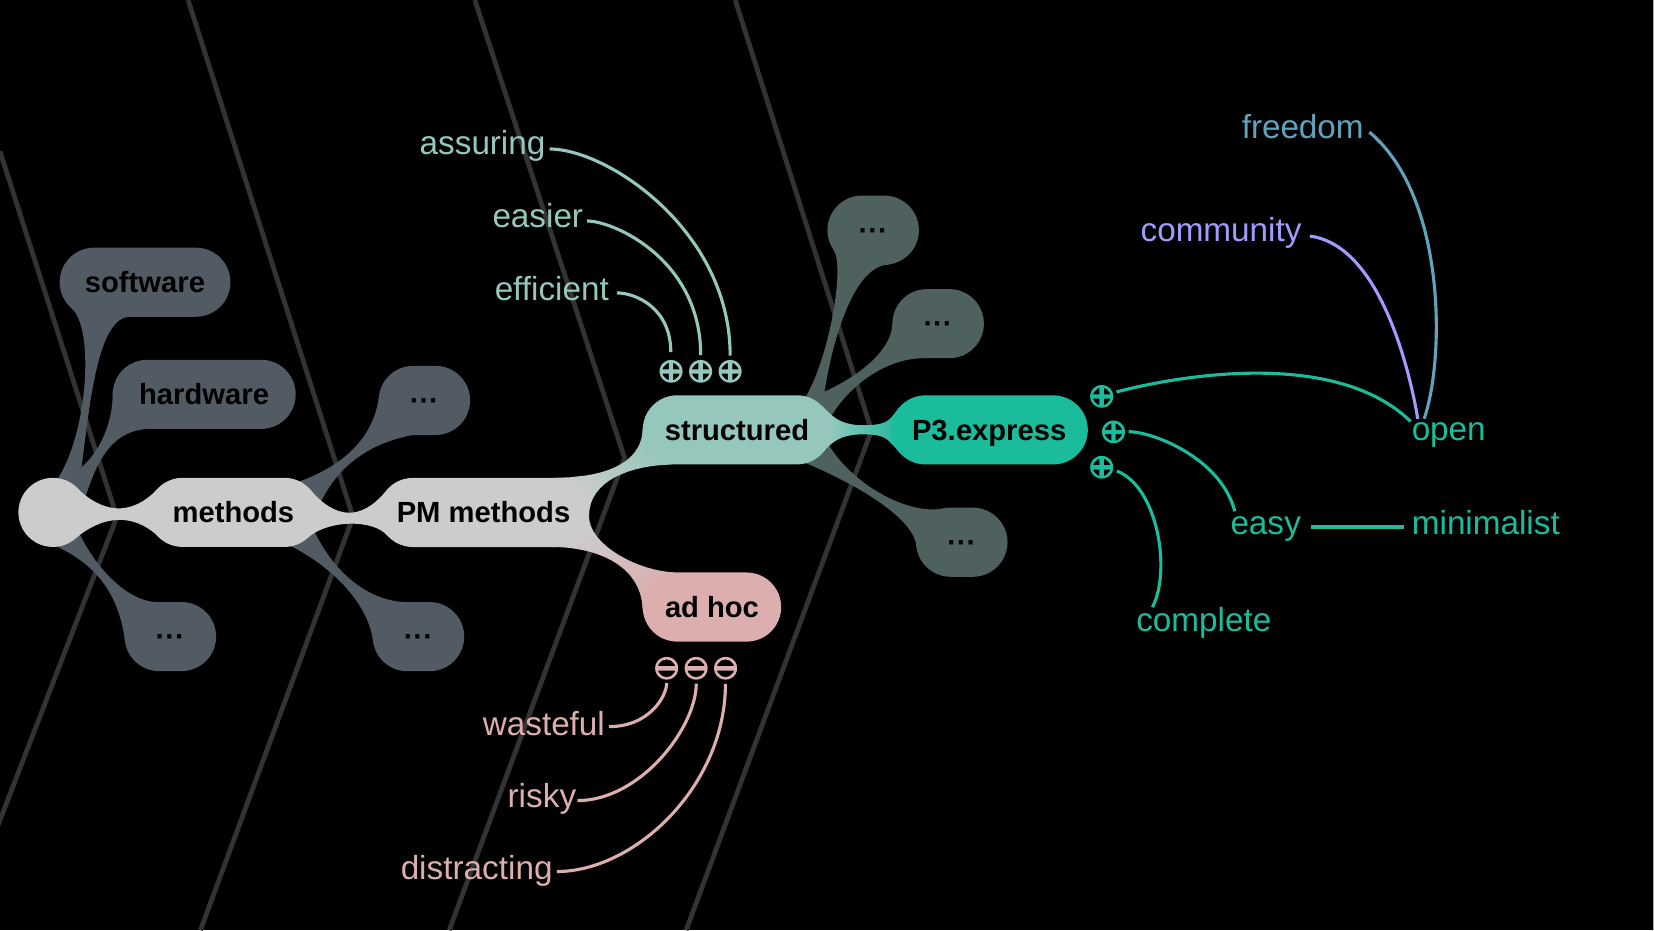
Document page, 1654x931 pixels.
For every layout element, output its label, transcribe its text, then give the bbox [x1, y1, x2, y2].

text_box ··· [124, 602, 217, 672]
text_box [292, 402, 413, 635]
text_box assuring [404, 117, 561, 170]
text_box easier [477, 190, 598, 243]
text_box ··· [892, 289, 984, 359]
text_box [557, 435, 672, 512]
text_box methods [148, 477, 309, 547]
text_box [1090, 455, 1114, 479]
text_box P3.express [890, 395, 1088, 465]
text_box ad hoc [642, 572, 782, 642]
text_box software [59, 247, 231, 317]
text_box efficient [480, 263, 624, 316]
text_box [555, 513, 671, 602]
text_box risky [492, 770, 591, 822]
text_box [659, 359, 683, 383]
text_box PM methods [385, 477, 590, 548]
text_box [689, 359, 713, 383]
text_box complete [1121, 593, 1287, 646]
text_box ··· [378, 365, 471, 436]
text_box minimalist [1397, 496, 1575, 549]
text_box community [1125, 204, 1317, 257]
text_box ··· [916, 507, 1008, 577]
text_box [1090, 384, 1114, 408]
text_box hardware [112, 359, 296, 429]
text_box wasteful [468, 697, 620, 750]
text_box freedom [1227, 101, 1379, 154]
text_box [684, 656, 708, 680]
text_box ··· [827, 195, 919, 265]
text_box easy [1215, 496, 1316, 549]
text_box structured [642, 395, 832, 465]
text_box [806, 252, 938, 544]
text_box [18, 311, 158, 635]
text_box ··· [372, 602, 465, 672]
text_box [718, 359, 742, 383]
text_box [1101, 420, 1126, 444]
text_box open [1397, 402, 1501, 455]
text_box [655, 656, 679, 680]
text_box [714, 656, 738, 680]
text_box distracting [386, 842, 568, 895]
